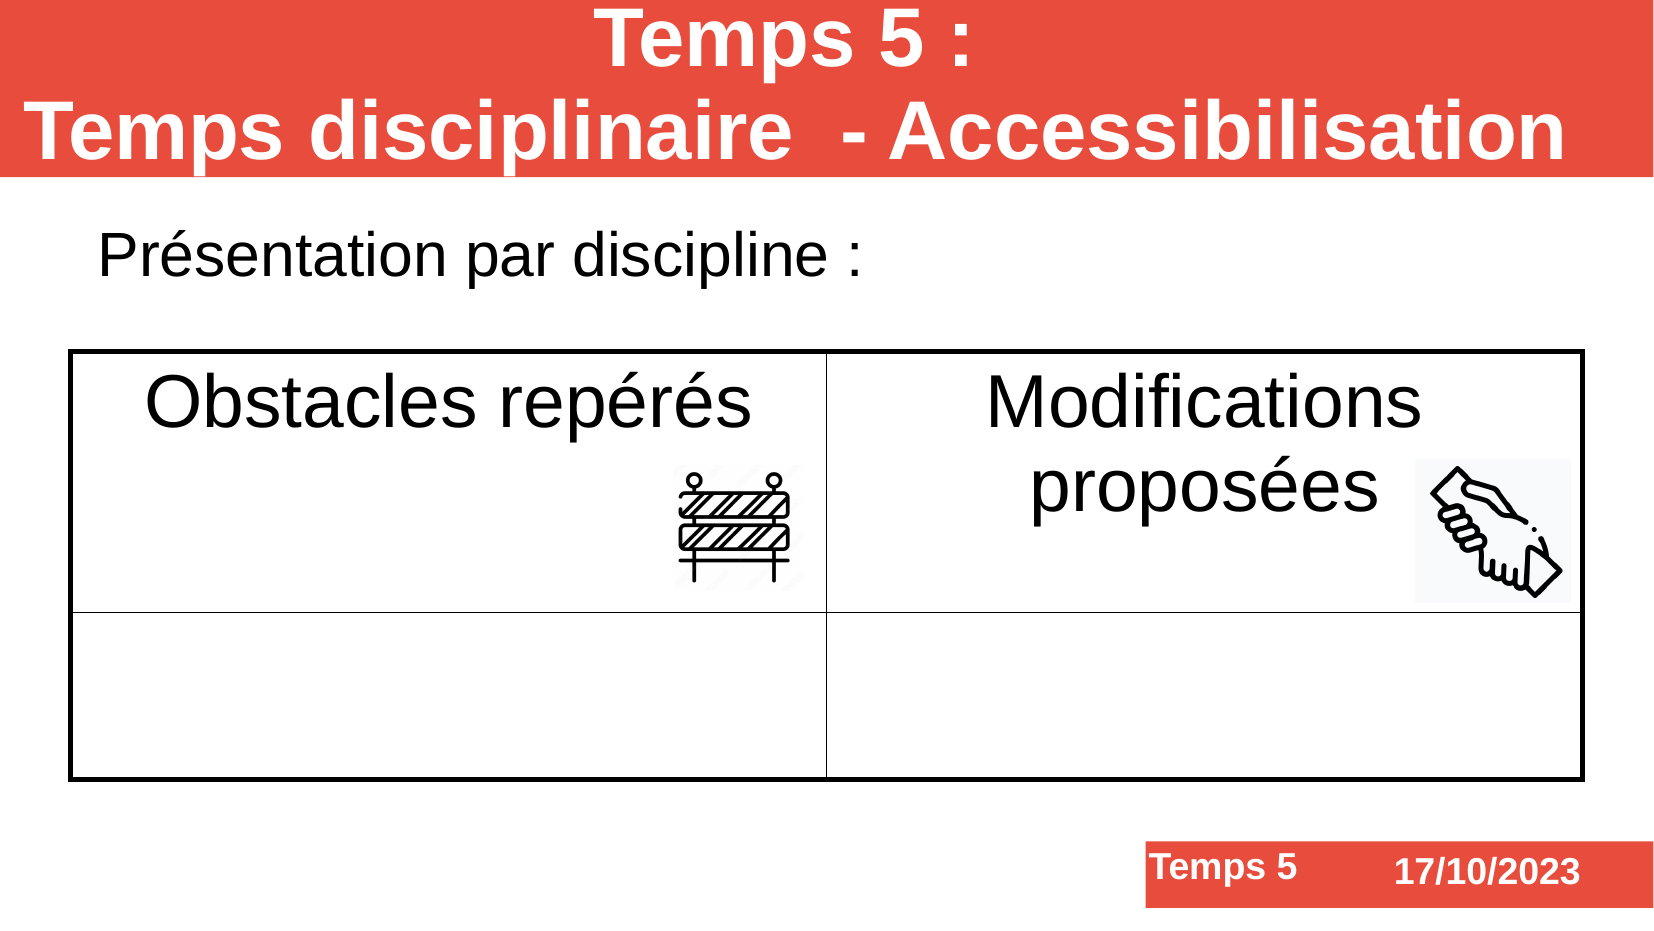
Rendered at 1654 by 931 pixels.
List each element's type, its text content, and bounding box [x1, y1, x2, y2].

text_box Présentation par discipline : [82, 212, 945, 298]
picture [673, 465, 804, 591]
table_header Modifications proposées [827, 354, 1580, 612]
table_cell [73, 613, 826, 777]
title Temps 5 : Temps disciplinaire - Accessibilisation [23, 66, 1642, 178]
table_header Obstacles repérés [73, 354, 826, 612]
table_cell [827, 613, 1580, 777]
text_box Temps 5 [1133, 838, 1335, 931]
picture [1415, 459, 1571, 603]
